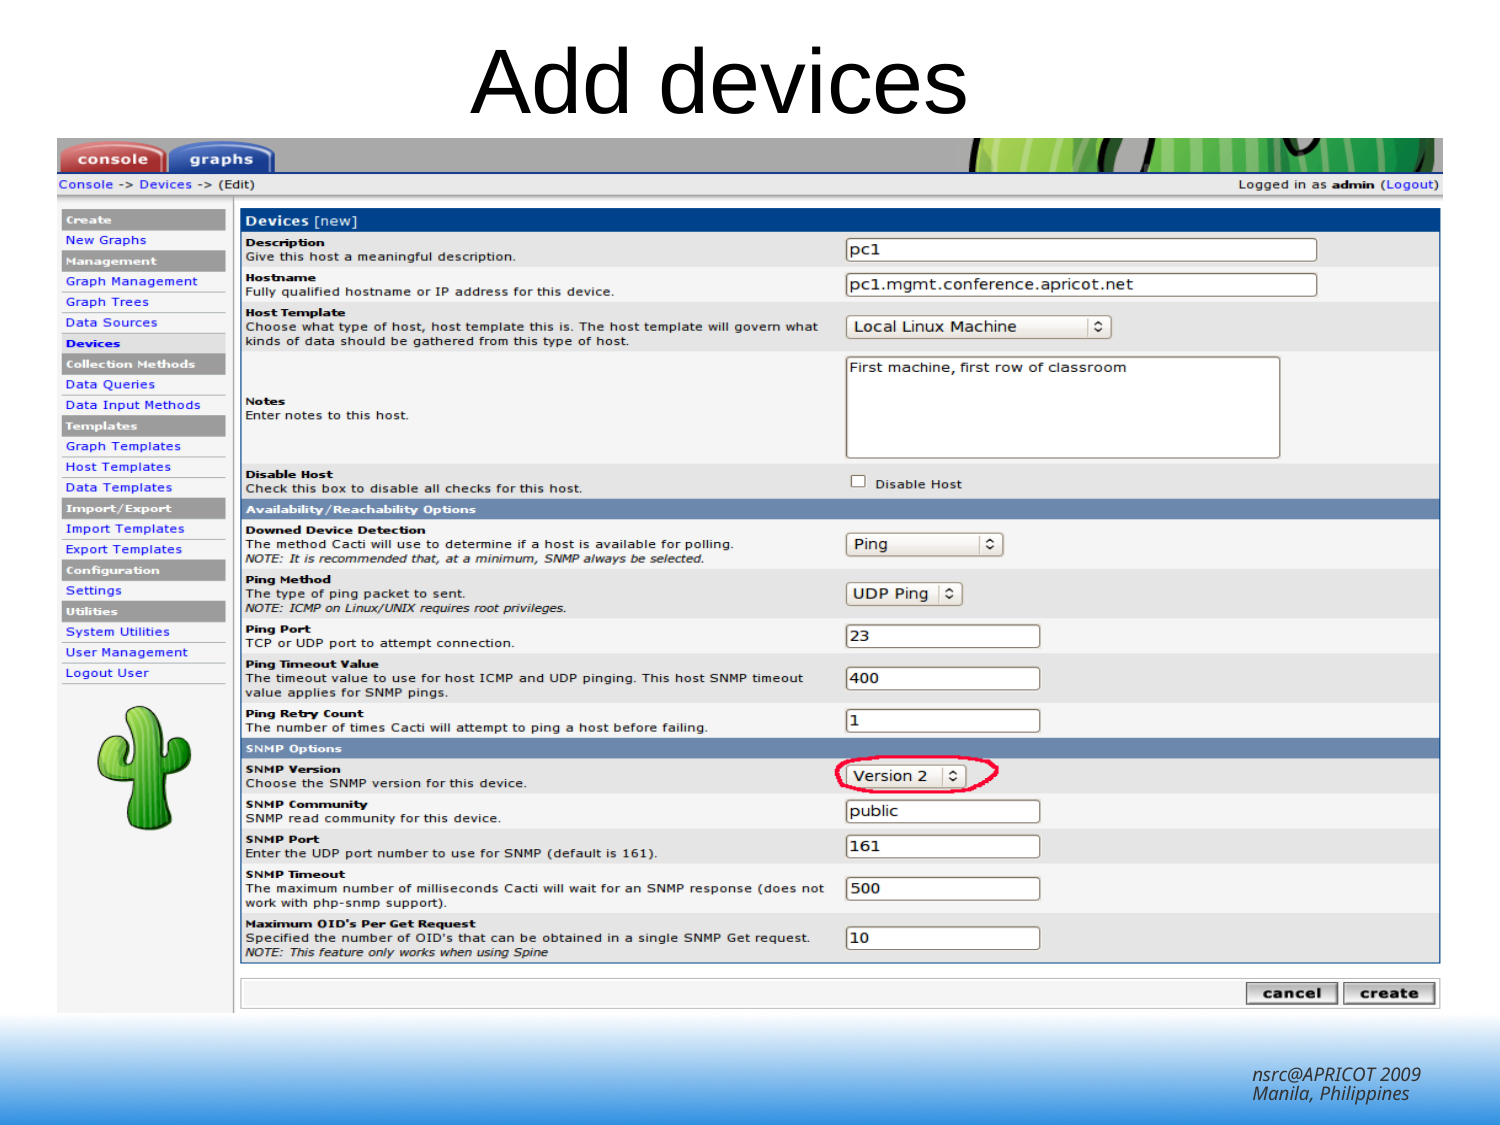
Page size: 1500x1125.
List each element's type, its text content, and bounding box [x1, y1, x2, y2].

picture [0, 138, 1500, 1125]
title Add devices [45, 17, 1396, 146]
